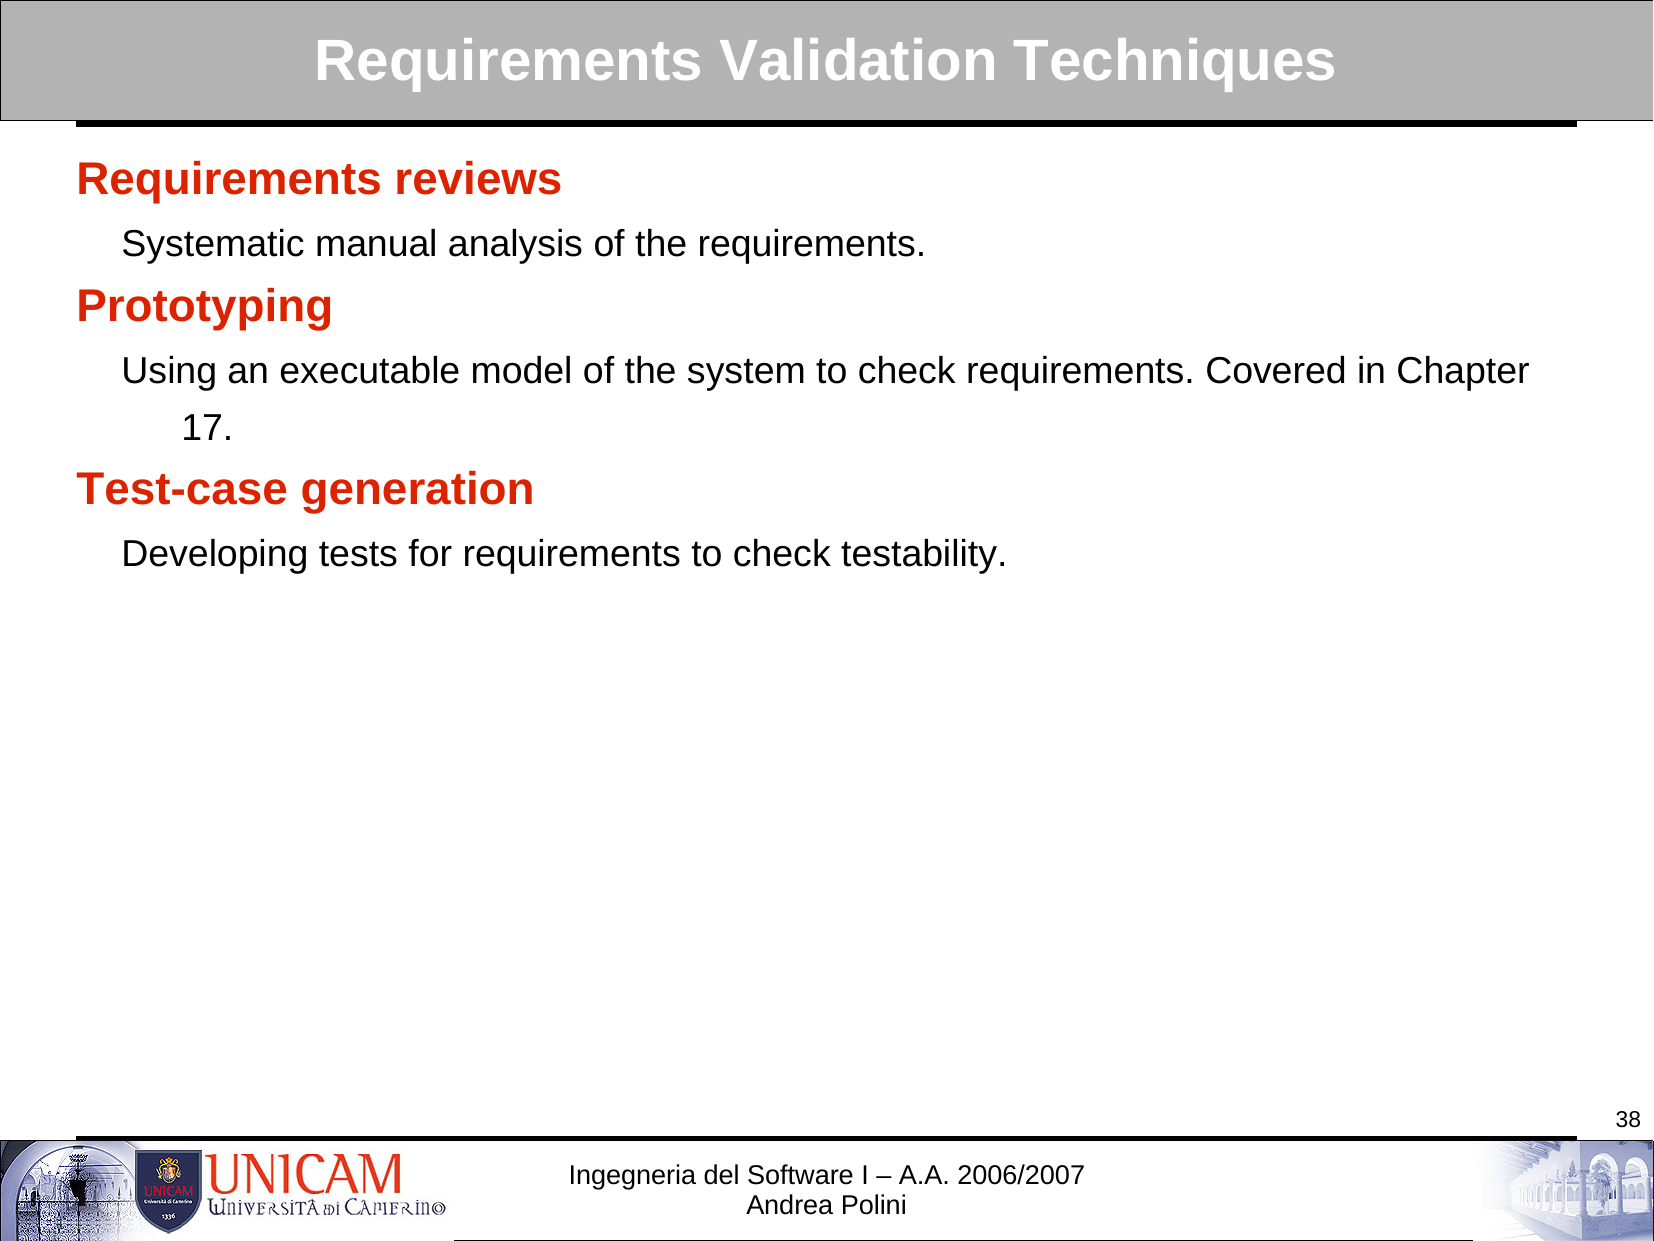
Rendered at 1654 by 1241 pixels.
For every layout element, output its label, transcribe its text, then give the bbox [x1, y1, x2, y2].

list Requirements reviews Systematic manual analysis of the requirements. Prototyping Using an executable model of the system to check requirements. Covered in Chapter 17. Test-case generation Developing tests for requirements to check testability. [76, 152, 1577, 699]
title Requirements Validation Techniques [0, 0, 1653, 121]
picture [0, 1141, 454, 1241]
picture [1473, 1141, 1654, 1241]
